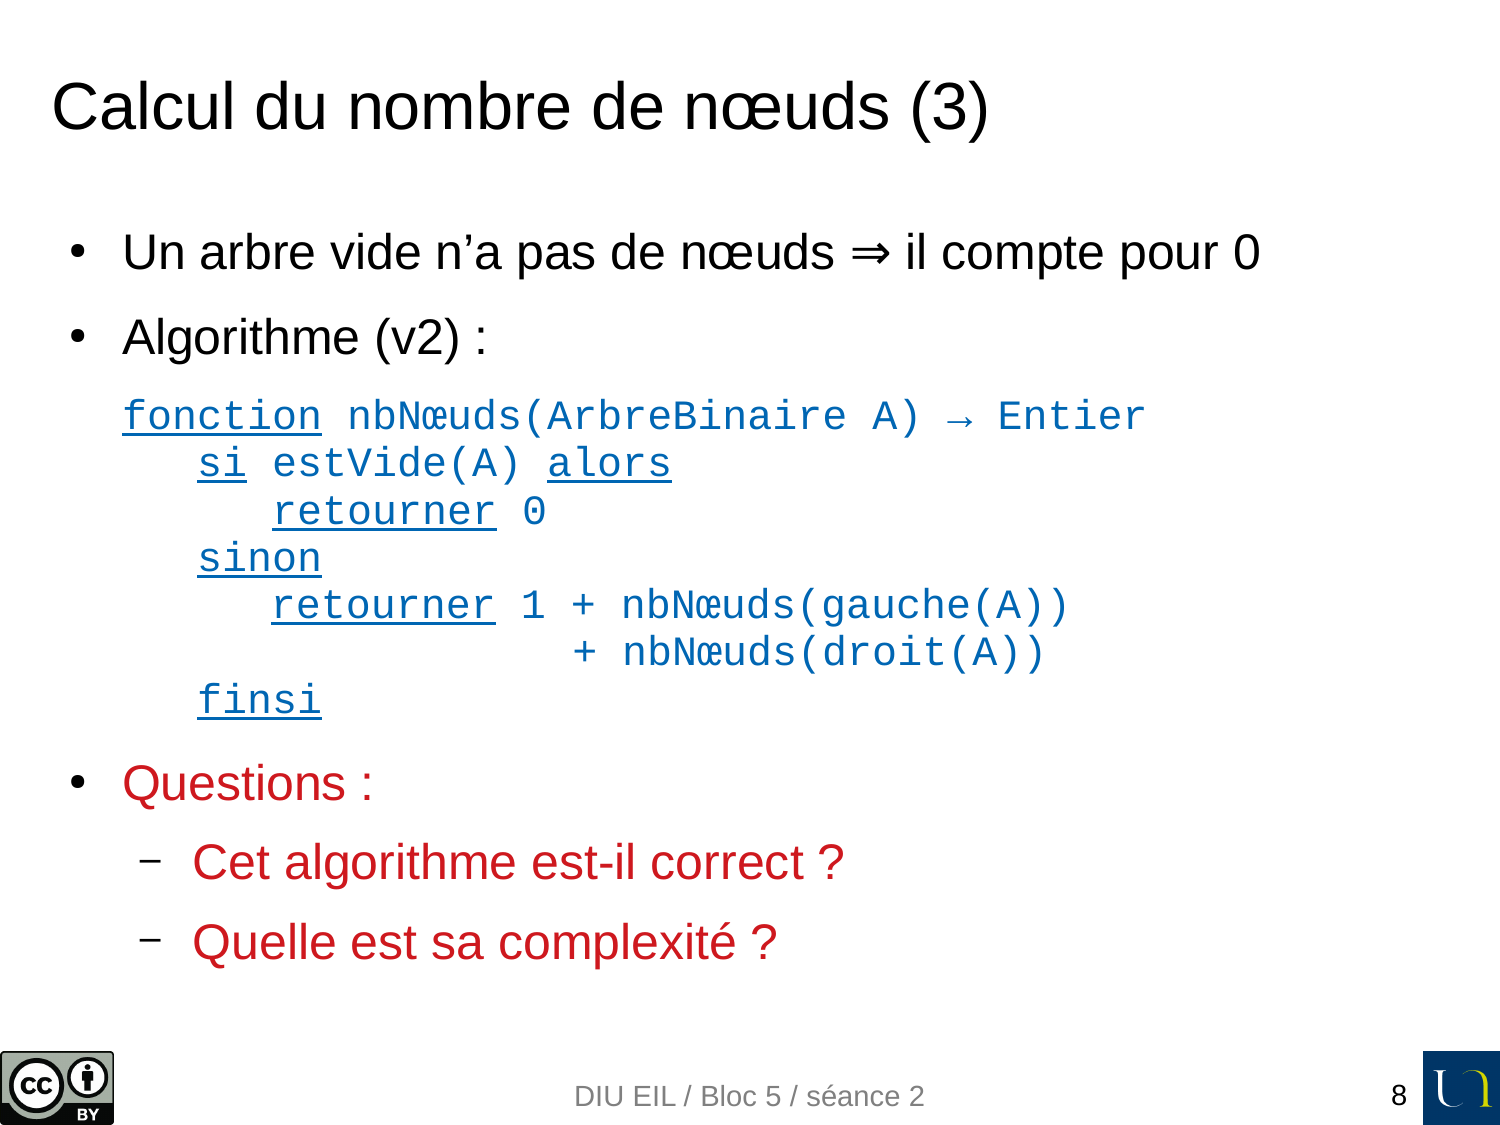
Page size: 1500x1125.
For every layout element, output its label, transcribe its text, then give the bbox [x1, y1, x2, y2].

title Calcul du nombre de nœuds (3) [51, 44, 1449, 170]
list Un arbre vide n’a pas de nœuds ⇒ il compte pour 0 Algorithme (v2) : fonction nbNœuds(ArbreBinaire A) → Entier si estVide(A) alors retourner 0 sinon retourner 1 + nbNœuds(gauche(A)) + nbNœuds(droit(A)) finsi Questions : Cet algorithme est-il correct ? Quelle est sa complexité ? [51, 224, 1449, 1052]
picture [0, 1051, 114, 1125]
picture [1417, 1051, 1500, 1125]
